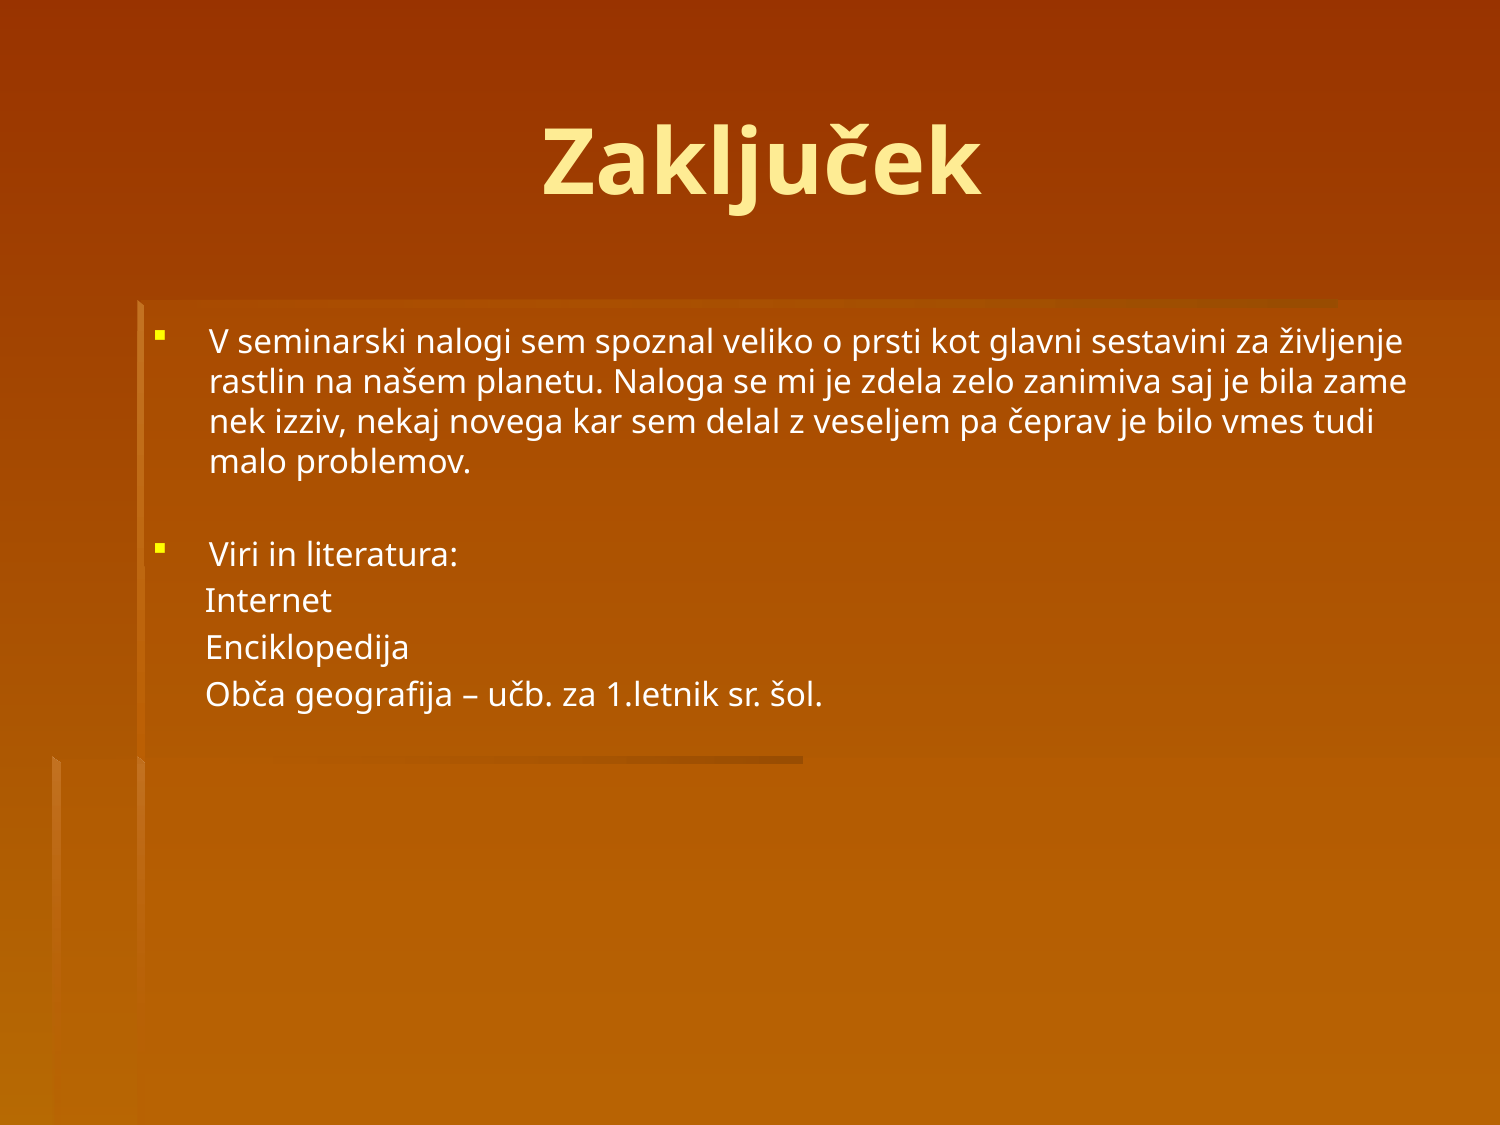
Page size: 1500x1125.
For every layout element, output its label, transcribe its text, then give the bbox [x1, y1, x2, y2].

list V seminarski nalogi sem spoznal veliko o prsti kot glavni sestavini za življenje rastlin na našem planetu. Naloga se mi je zdela zelo zanimiva saj je bila zame nek izziv, nekaj novega kar sem delal z veseljem pa čeprav je bilo vmes tudi malo problemov. Viri in literatura: Internet Enciklopedija Obča geografija – učb. za 1.letnik sr. šol. [137, 312, 1451, 1000]
title Zaključek [75, 40, 1451, 275]
